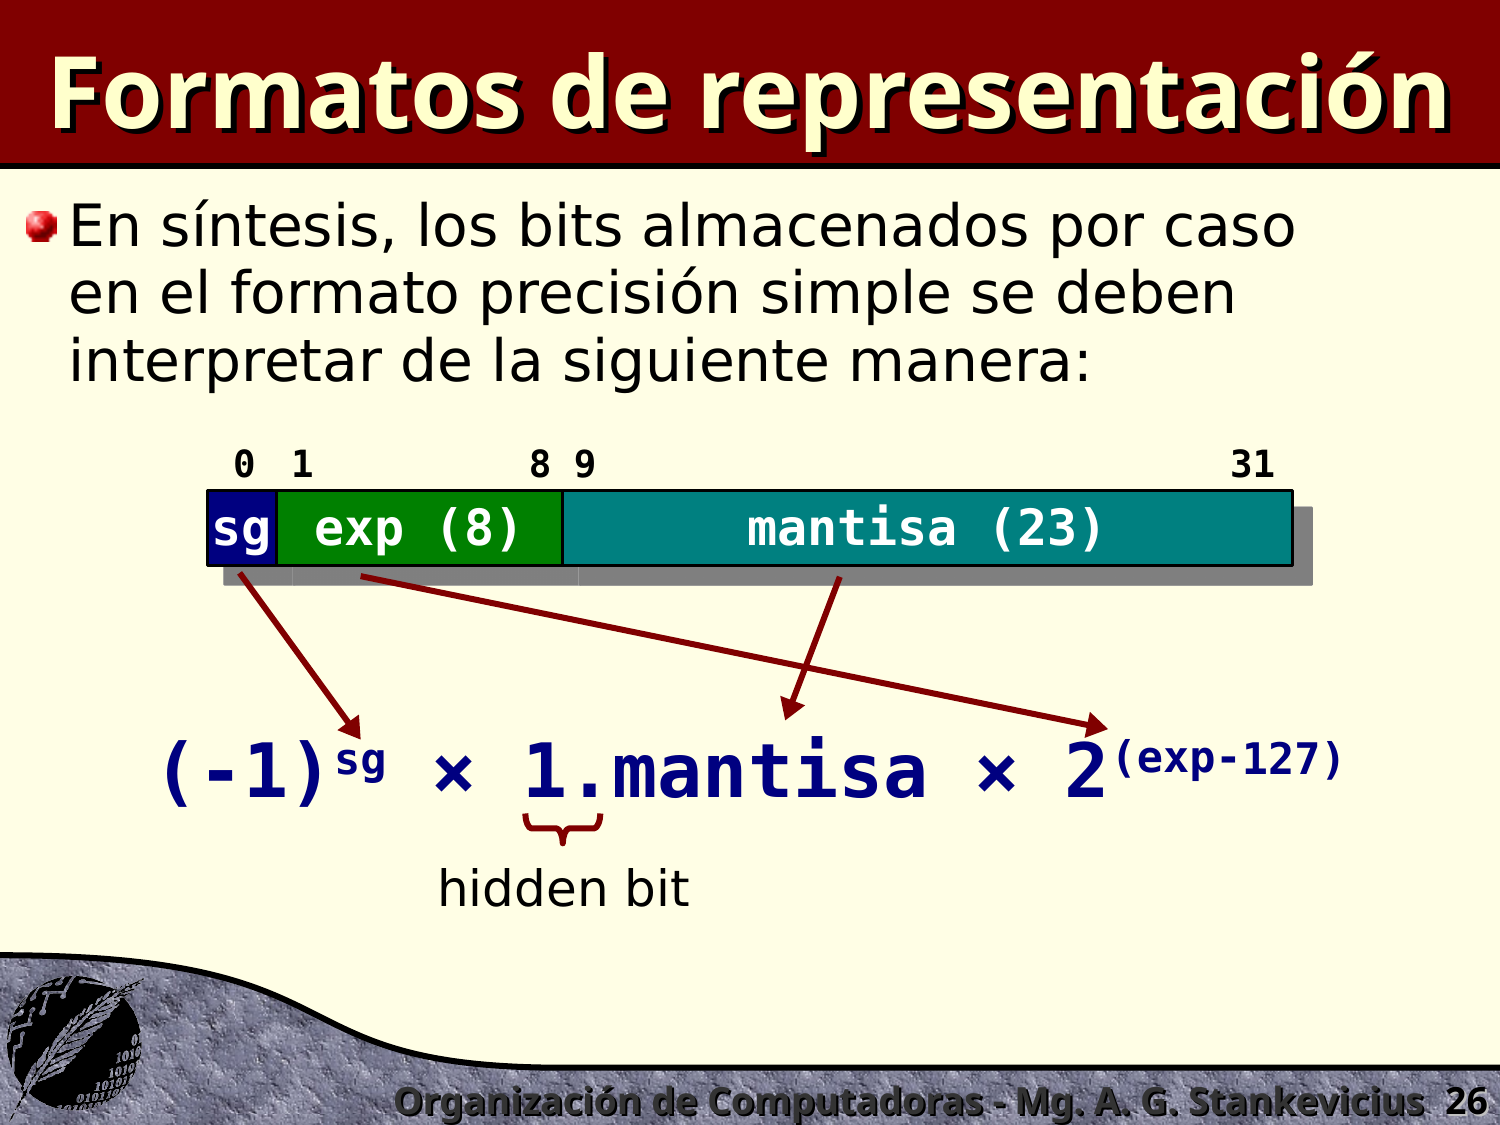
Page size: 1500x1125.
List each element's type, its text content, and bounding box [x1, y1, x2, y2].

list En síntesis, los bits almacenados por caso en el formato precisión simple se deben interpretar de la siguiente manera: [11, 192, 1486, 935]
picture [448, 1100, 455, 1110]
text_box hidden bit [422, 852, 706, 927]
picture [802, 1100, 806, 1110]
title Formatos de representación [15, 5, 1485, 160]
picture [1058, 1100, 1065, 1110]
text_box exp (8) [276, 503, 562, 566]
picture [0, 959, 1500, 1125]
text_box 0 1 8 9 31 [218, 435, 1290, 503]
text_box mantisa (23) [562, 490, 1293, 566]
text_box sg [207, 490, 276, 566]
text_box (-1)sg × 1.mantisa × 2(exp-127) [138, 720, 1362, 823]
